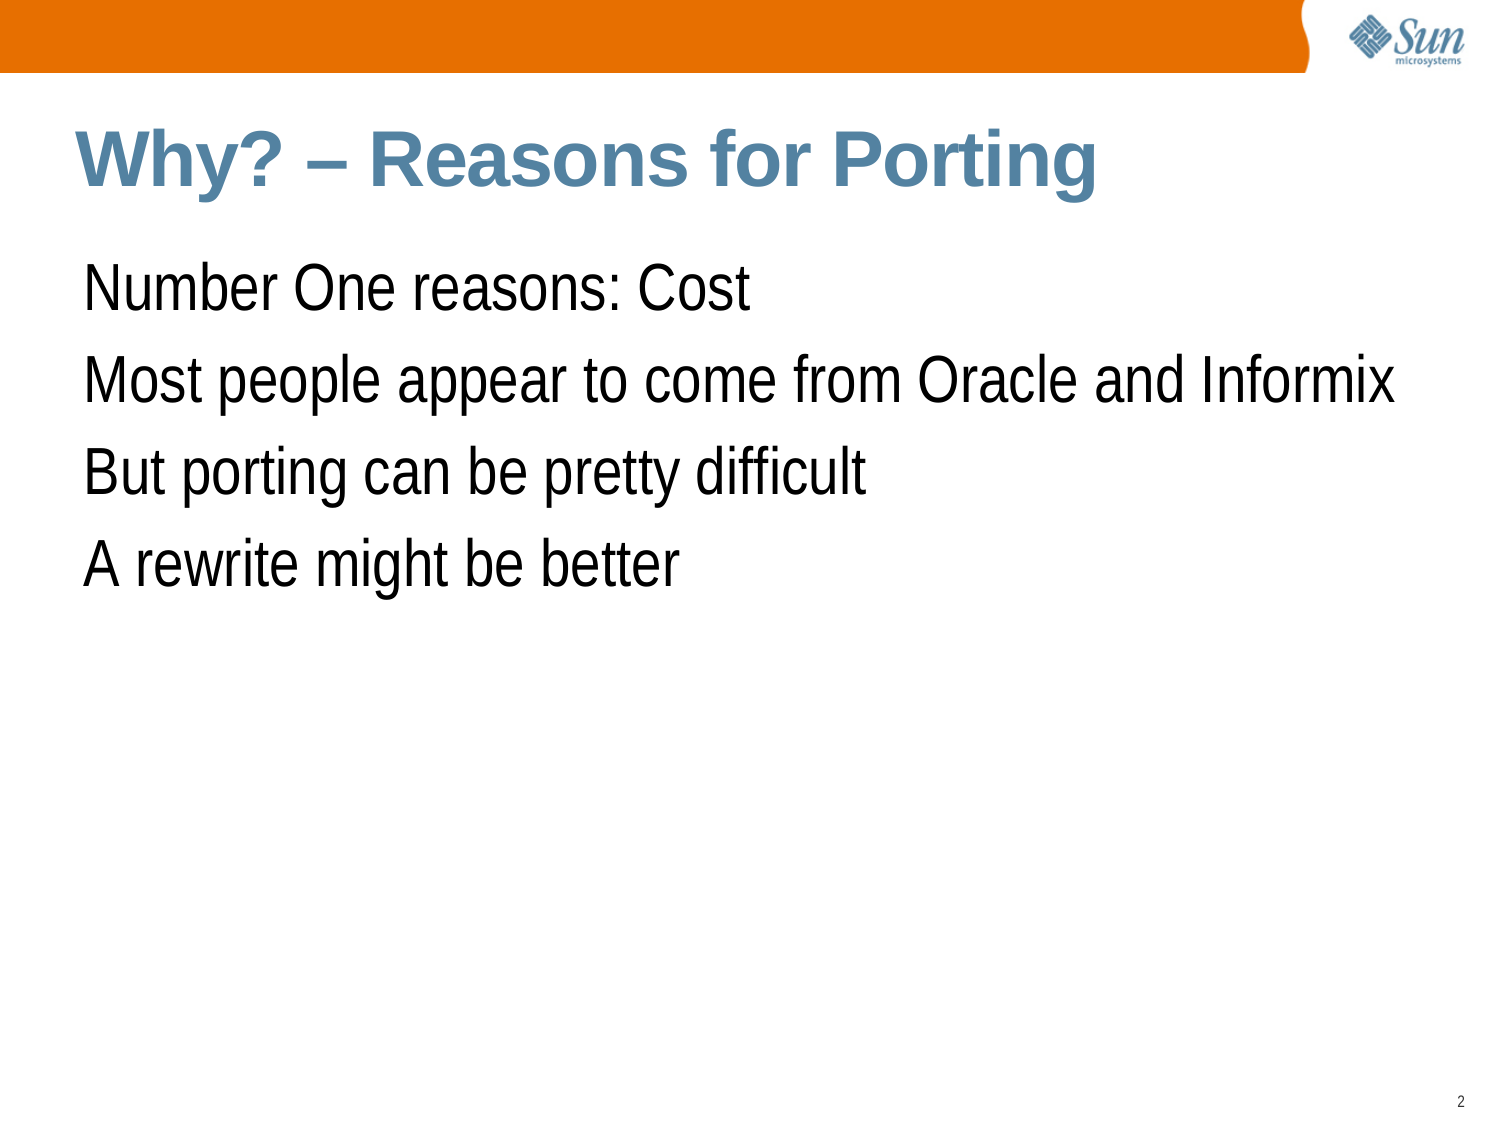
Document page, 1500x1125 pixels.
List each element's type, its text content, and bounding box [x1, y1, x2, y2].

title Why? – Reasons for Porting [75, 123, 1437, 227]
list Number One reasons: Cost Most people appear to come from Oracle and Informix But porting can be pretty difficult A rewrite might be better [64, 258, 1401, 1062]
picture [0, 0, 1500, 73]
